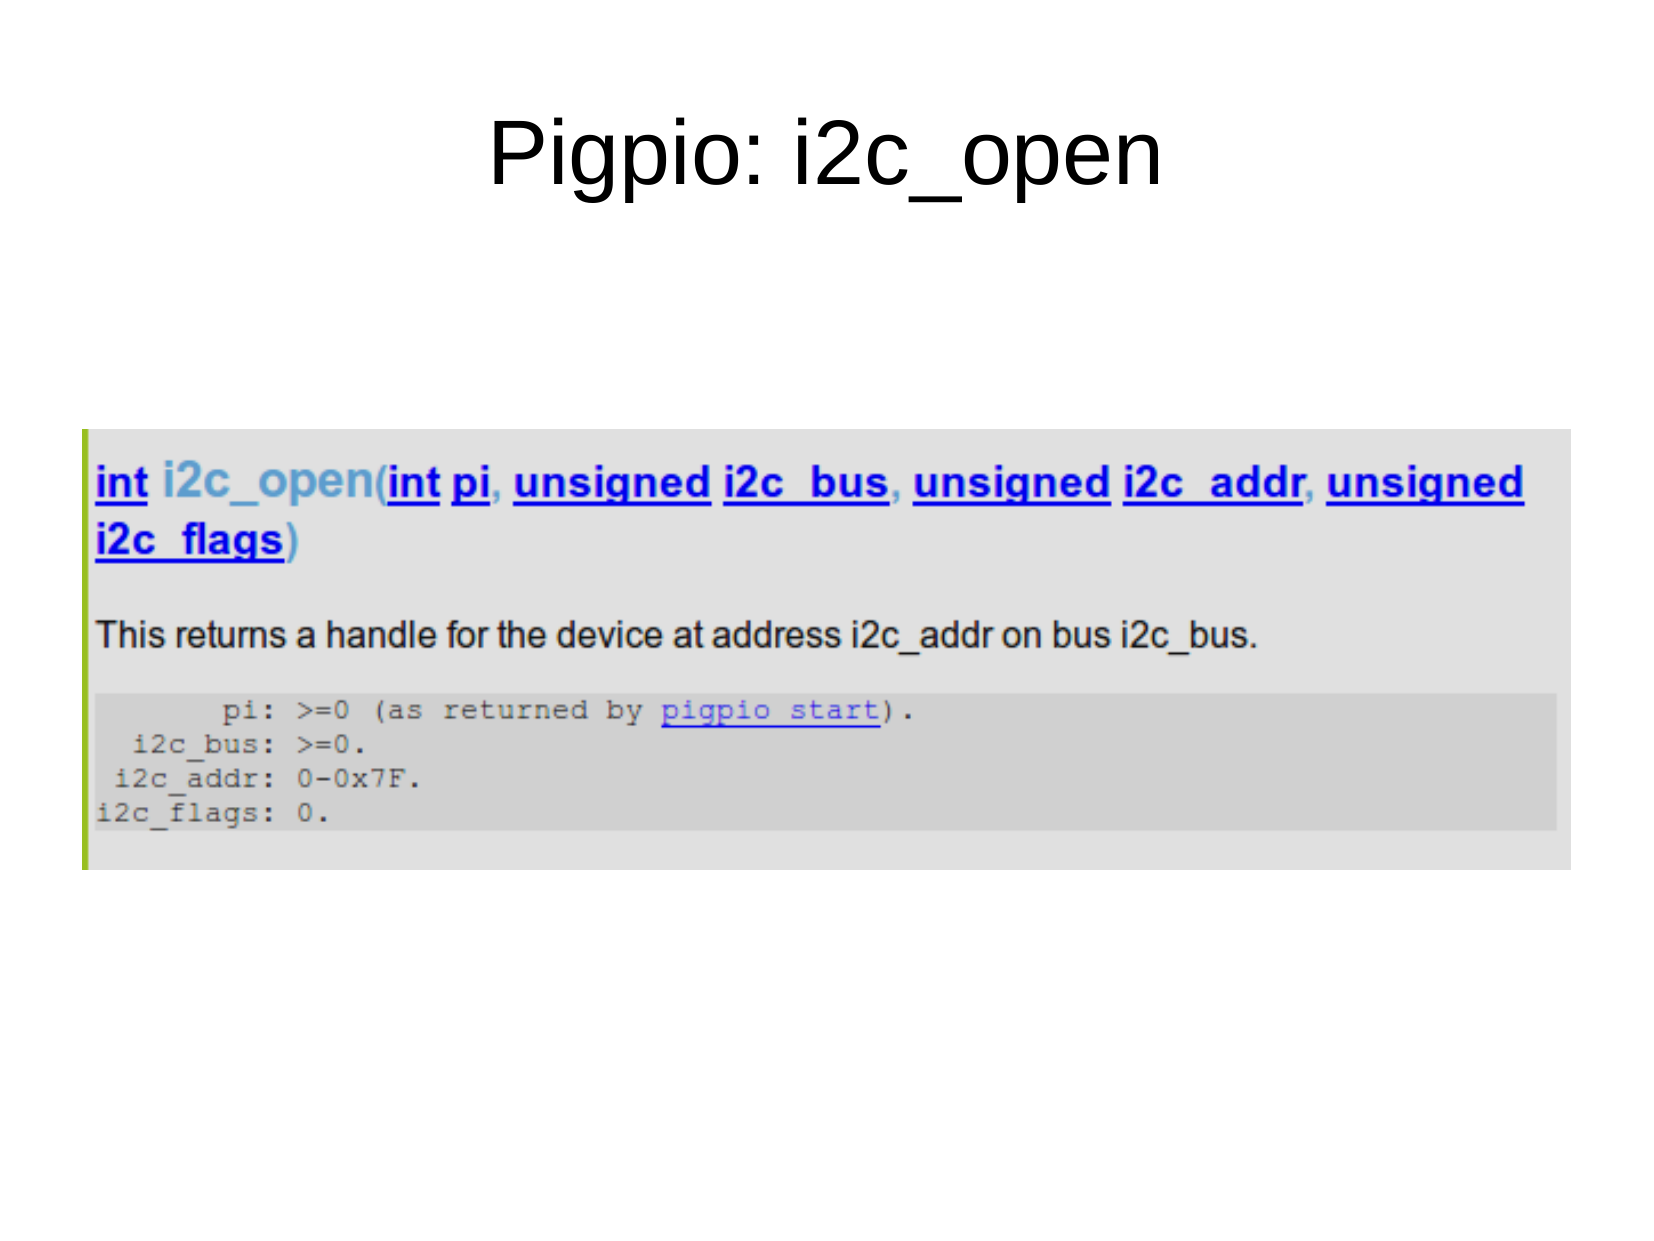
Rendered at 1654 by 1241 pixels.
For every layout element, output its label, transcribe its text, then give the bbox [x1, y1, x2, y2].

title Pigpio: i2c_open [82, 49, 1571, 257]
picture [82, 429, 1571, 870]
